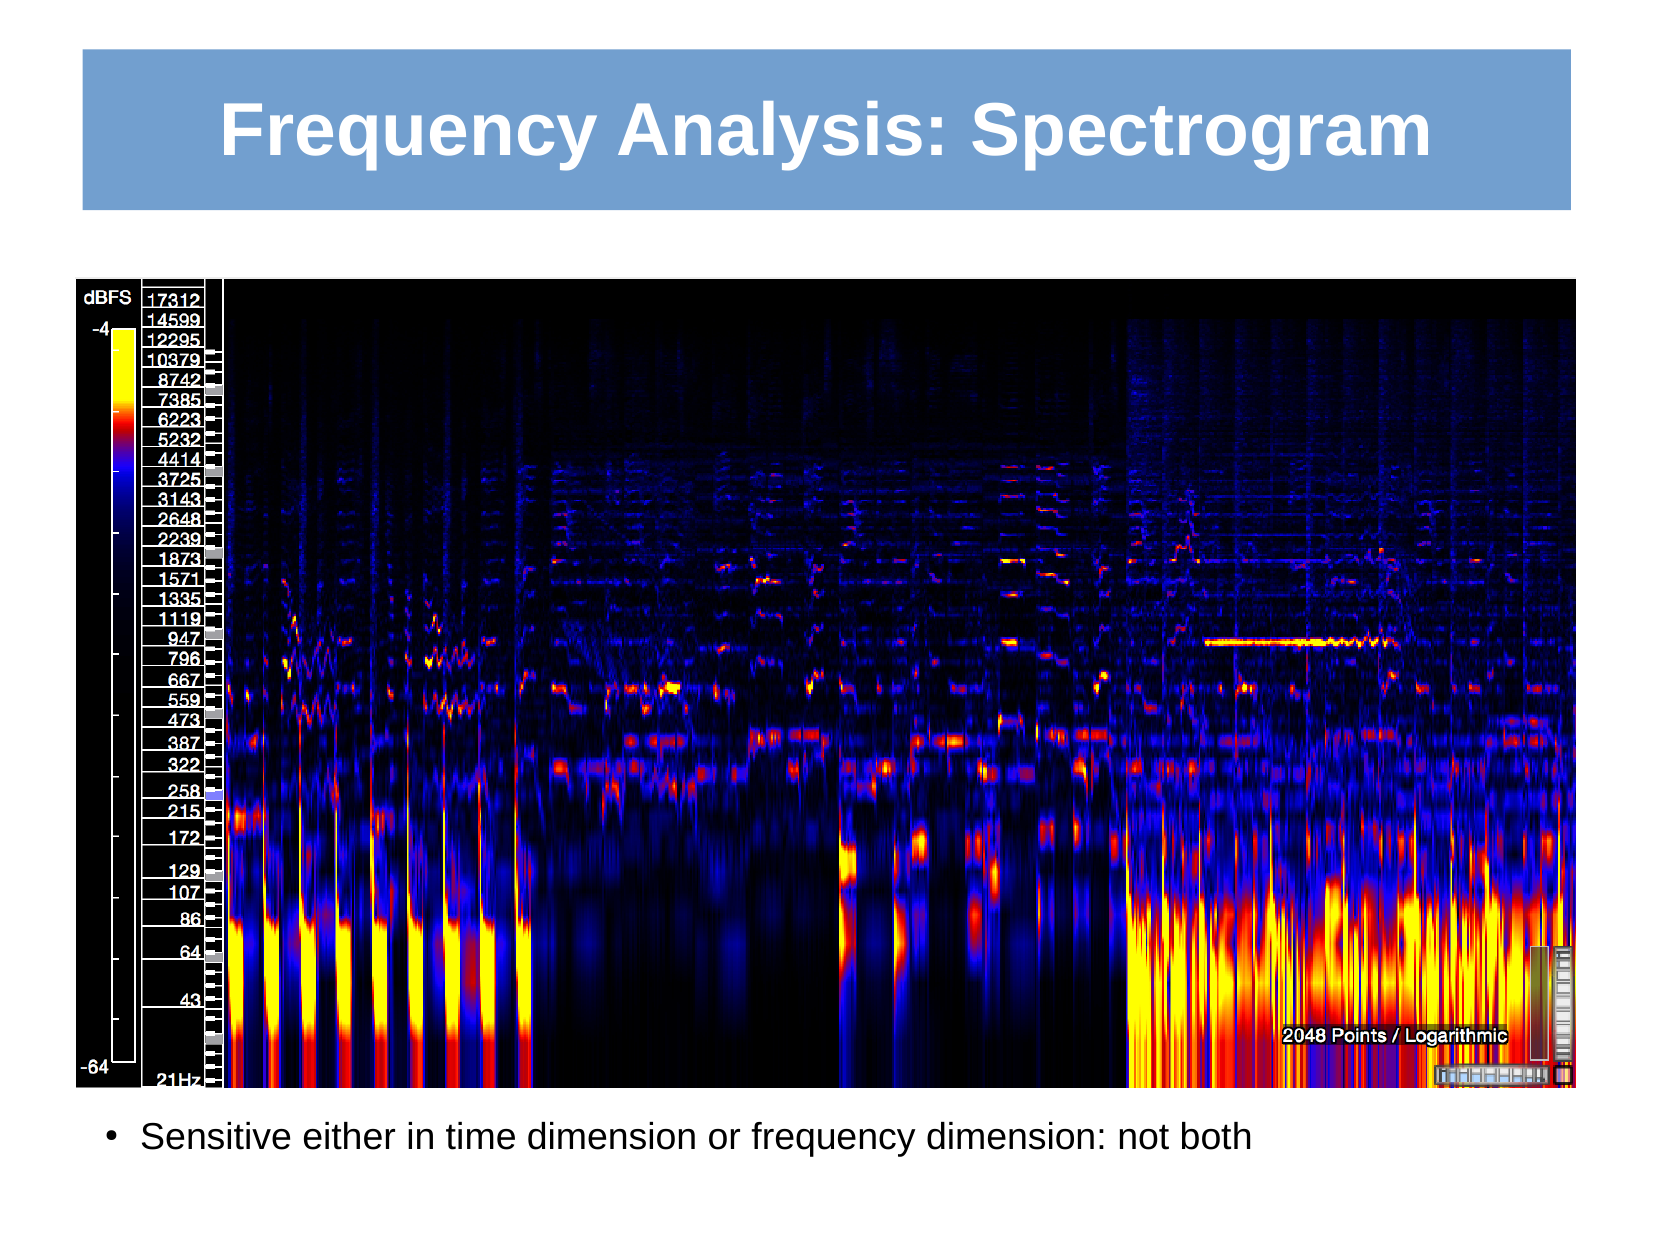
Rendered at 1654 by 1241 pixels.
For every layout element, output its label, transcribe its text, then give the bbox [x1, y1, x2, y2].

title Frequency Analysis: Spectrogram [82, 49, 1571, 211]
picture [75, 277, 1576, 1088]
text_box Sensitive either in time dimension or frequency dimension: not both [90, 1108, 1339, 1208]
